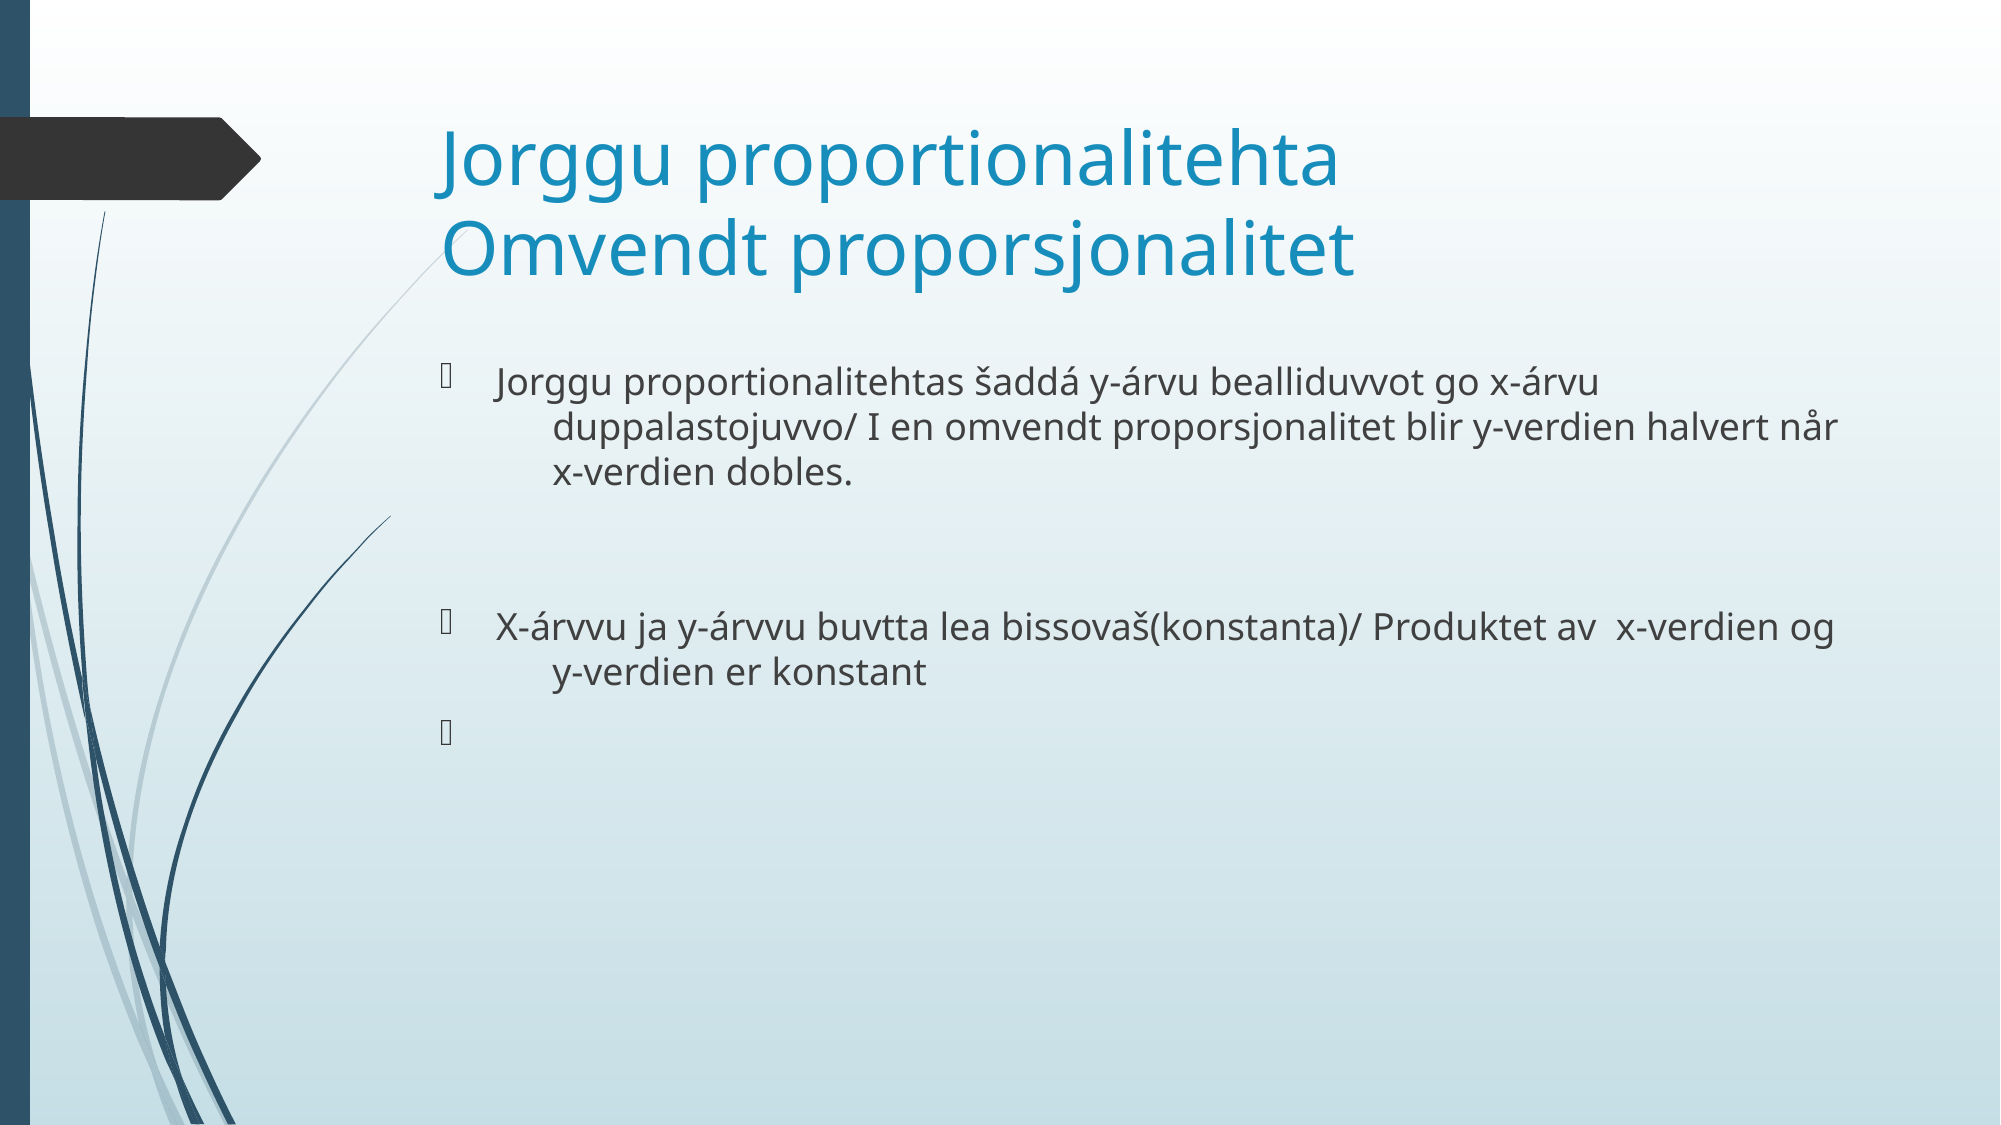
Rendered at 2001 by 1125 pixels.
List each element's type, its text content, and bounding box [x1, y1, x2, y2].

list Jorggu proportionalitehtas šaddá y-árvu bealliduvvot go x-árvu duppalastojuvvo/ I en omvendt proporsjonalitet blir y-verdien halvert når x-verdien dobles. X-árvvu ja y-árvvu buvtta lea bissovaš(konstanta)/ Produktet av x-verdien og y-verdien er konstant [424, 350, 1888, 970]
title Jorggu proportionalitehta Omvendt proporsjonalitet [425, 102, 1888, 313]
